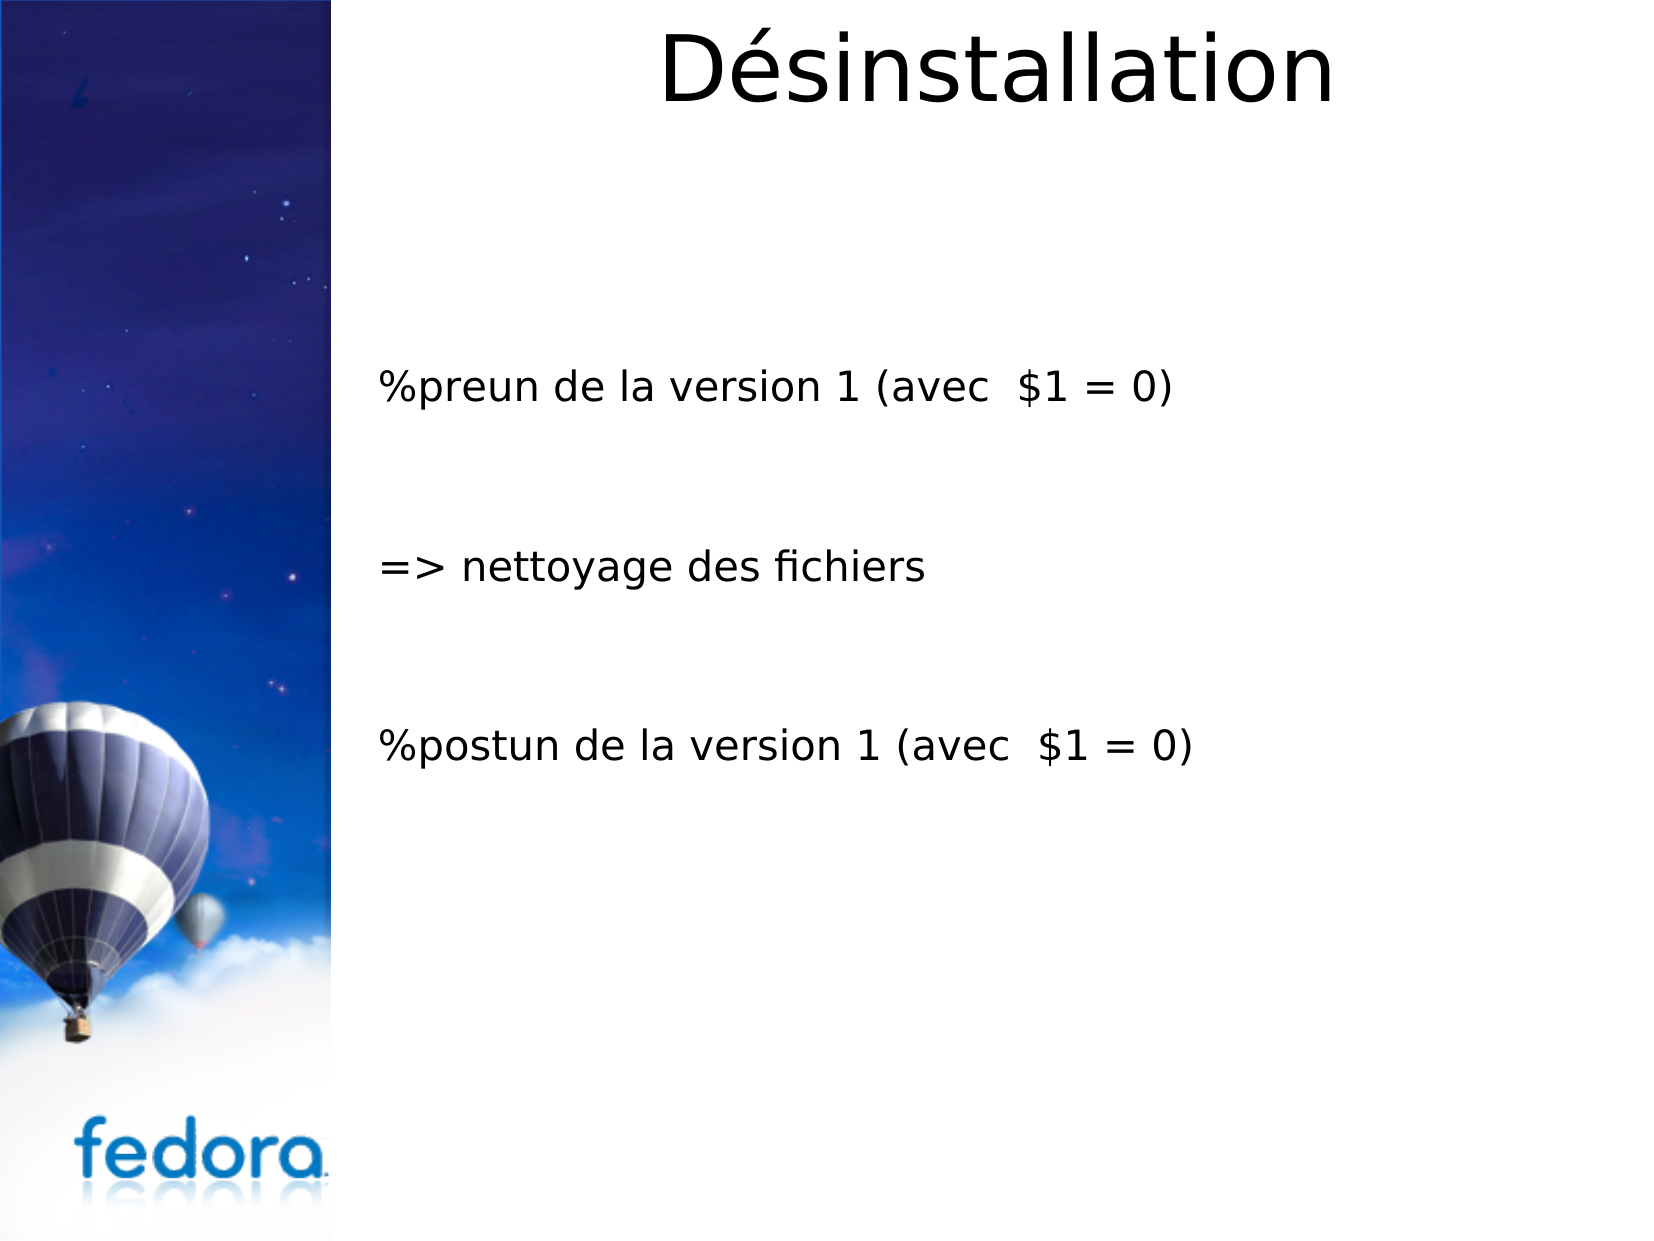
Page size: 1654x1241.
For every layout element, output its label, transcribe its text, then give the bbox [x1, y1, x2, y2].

picture [0, 0, 331, 1241]
title Désinstallation [348, 9, 1648, 130]
list %preun de la version 1 (avec $1 = 0) => nettoyage des fichiers %postun de la version 1 (avec $1 = 0) [377, 362, 1619, 771]
